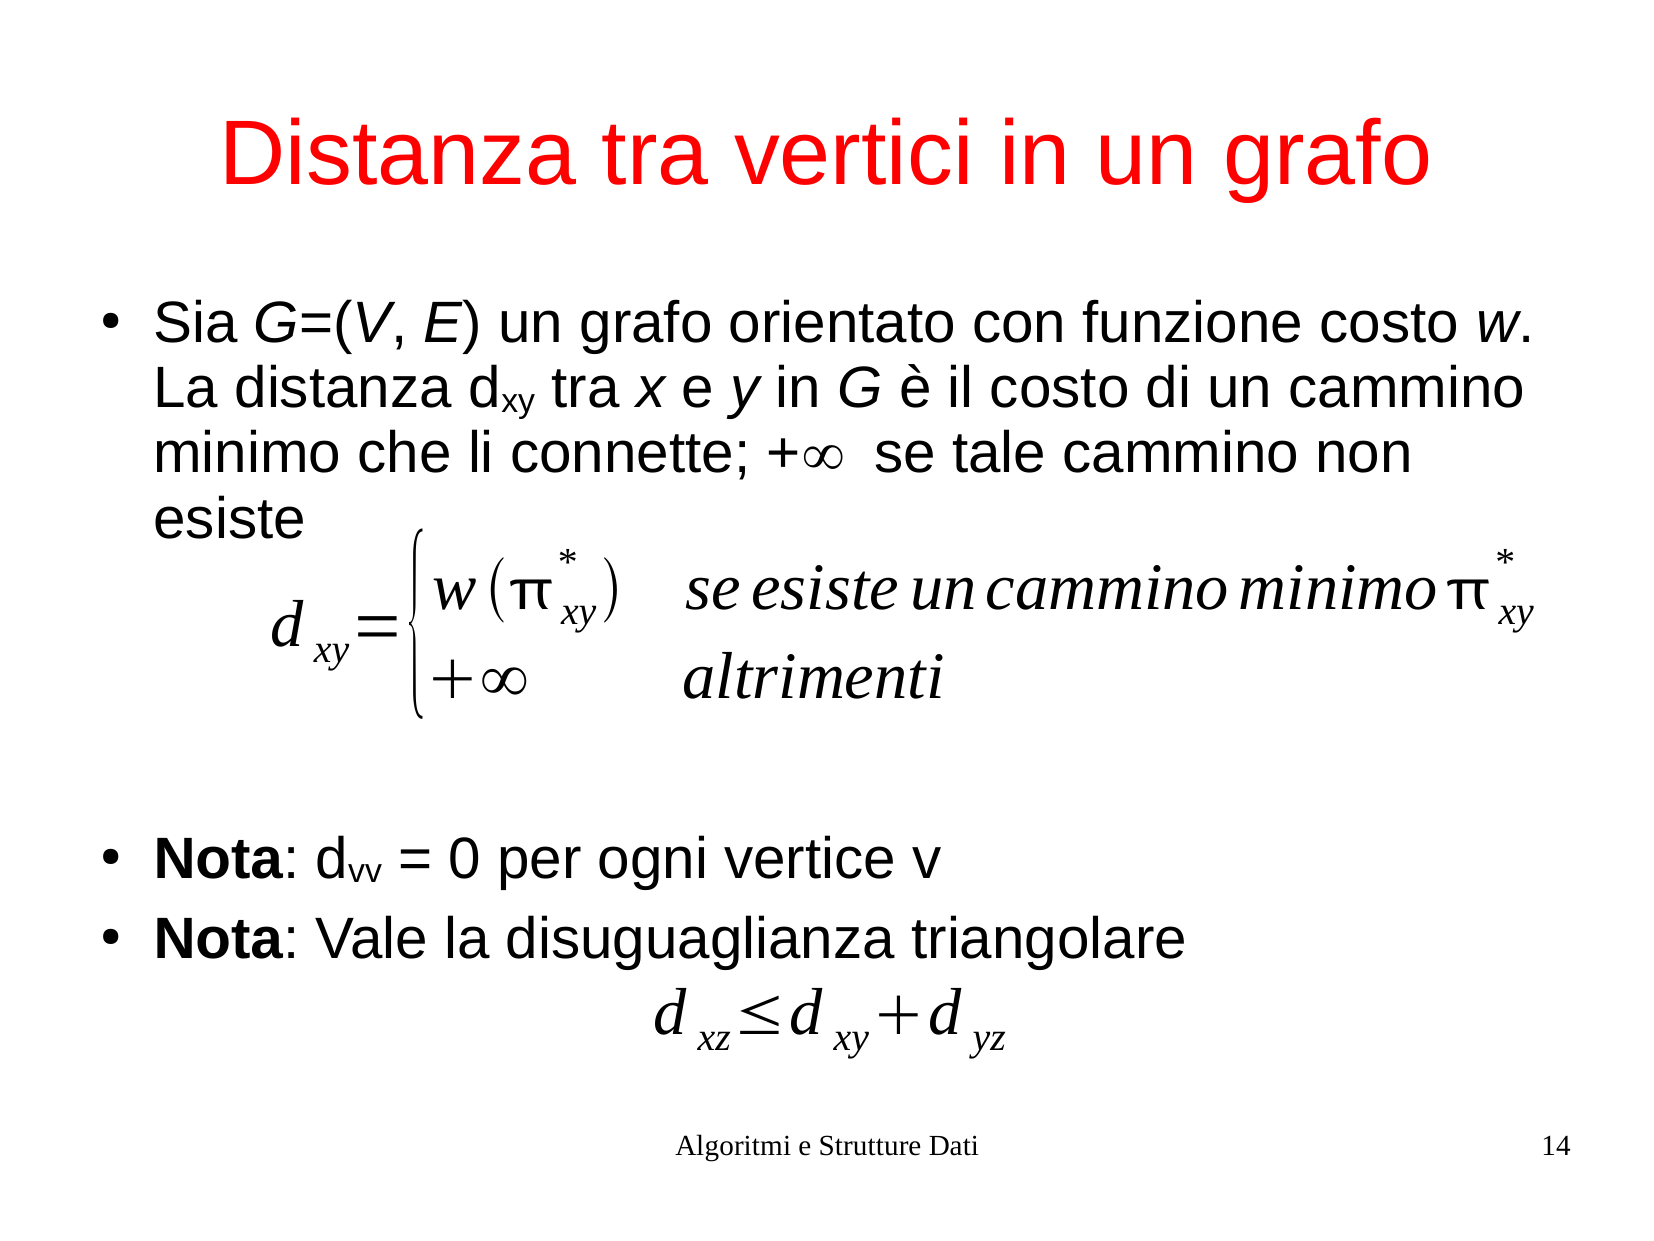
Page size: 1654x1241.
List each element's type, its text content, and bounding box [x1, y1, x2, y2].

chart [262, 525, 1540, 722]
title Distanza tra vertici in un grafo [82, 49, 1571, 257]
chart [646, 975, 1013, 1059]
list Sia G=(V, E) un grafo orientato con funzione costo w. La distanza dxy tra x e y in G è il costo di un cammino minimo che li connette; + se tale cammino non esiste Nota: dvv = 0 per ogni vertice v Nota: Vale la disuguaglianza triangolare [82, 290, 1571, 1109]
